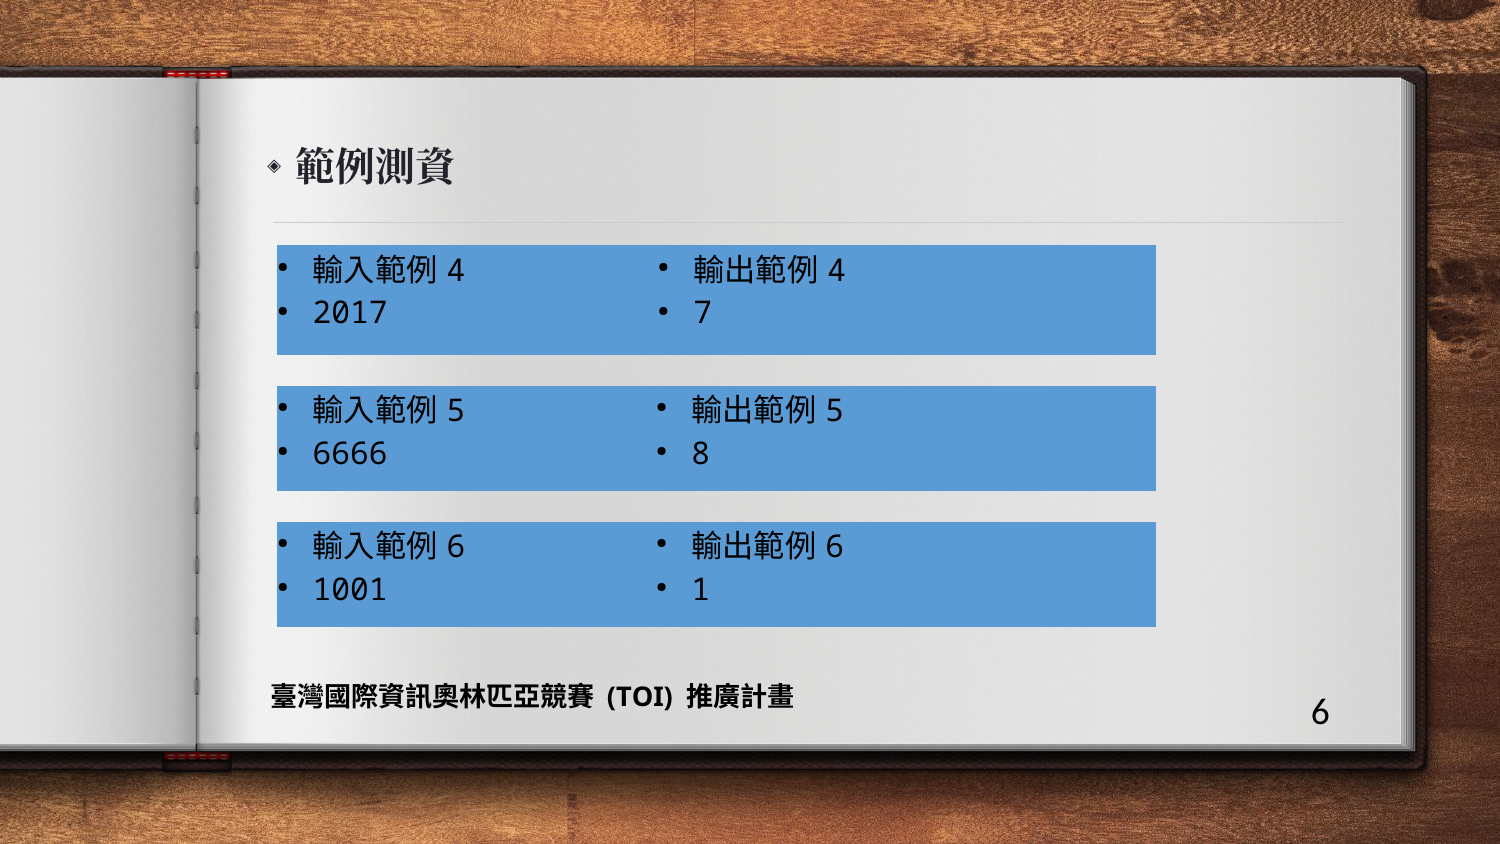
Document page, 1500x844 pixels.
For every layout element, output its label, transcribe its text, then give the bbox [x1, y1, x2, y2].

table_header 輸出範例6 1 [656, 522, 1156, 627]
list 範例測資 [252, 126, 1296, 205]
table_header 輸出範例4 7 [658, 245, 1156, 355]
table_header 輸出範例5 8 [656, 386, 1156, 491]
table_header 輸入範例5 6666 [277, 386, 656, 491]
text_box [1295, 672, 1386, 737]
table_header 輸入範例6 1001 [277, 522, 656, 627]
table_header 輸入範例4 2017 [277, 245, 658, 355]
